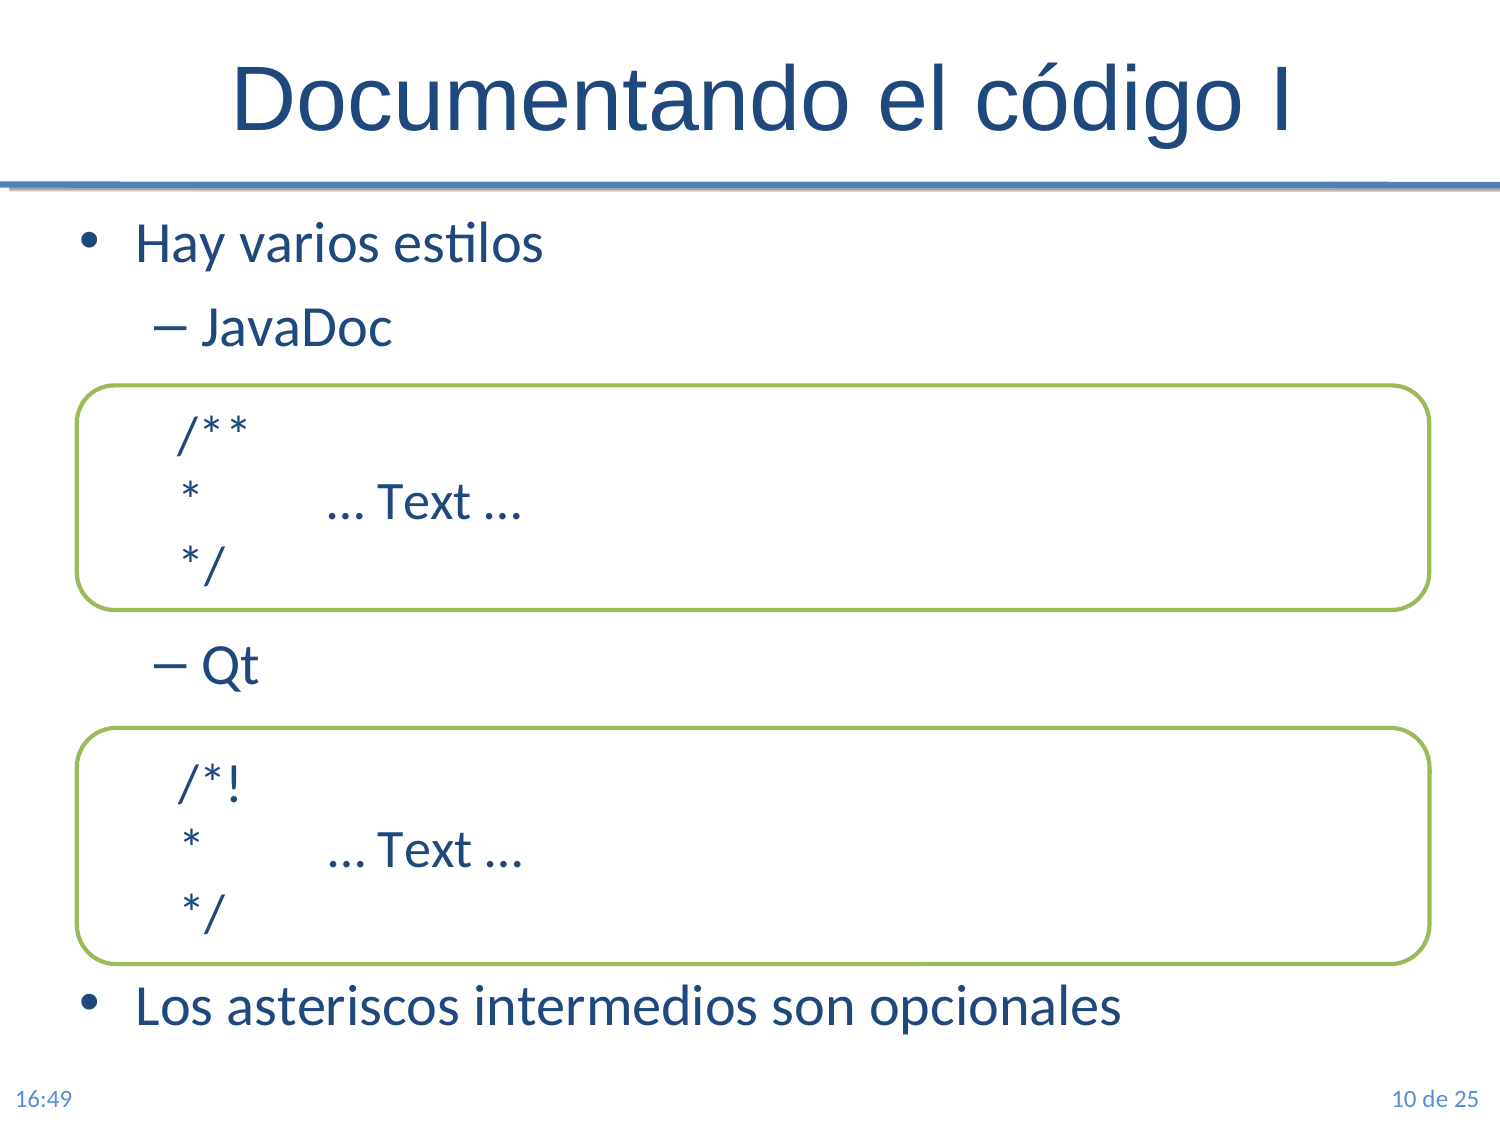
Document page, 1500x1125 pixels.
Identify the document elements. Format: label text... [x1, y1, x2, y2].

text_box 16:49 [0, 1070, 124, 1125]
text_box <number> de 25 [1352, 1070, 1500, 1125]
text_box Documentando el código I [88, 0, 1439, 181]
text_box /** * … Text … */ [76, 385, 1430, 610]
text_box Hay varios estilos JavaDoc Qt Los asteriscos intermedios son opcionales [64, 196, 1415, 1078]
text_box /*! * … Text … */ [76, 727, 1430, 965]
